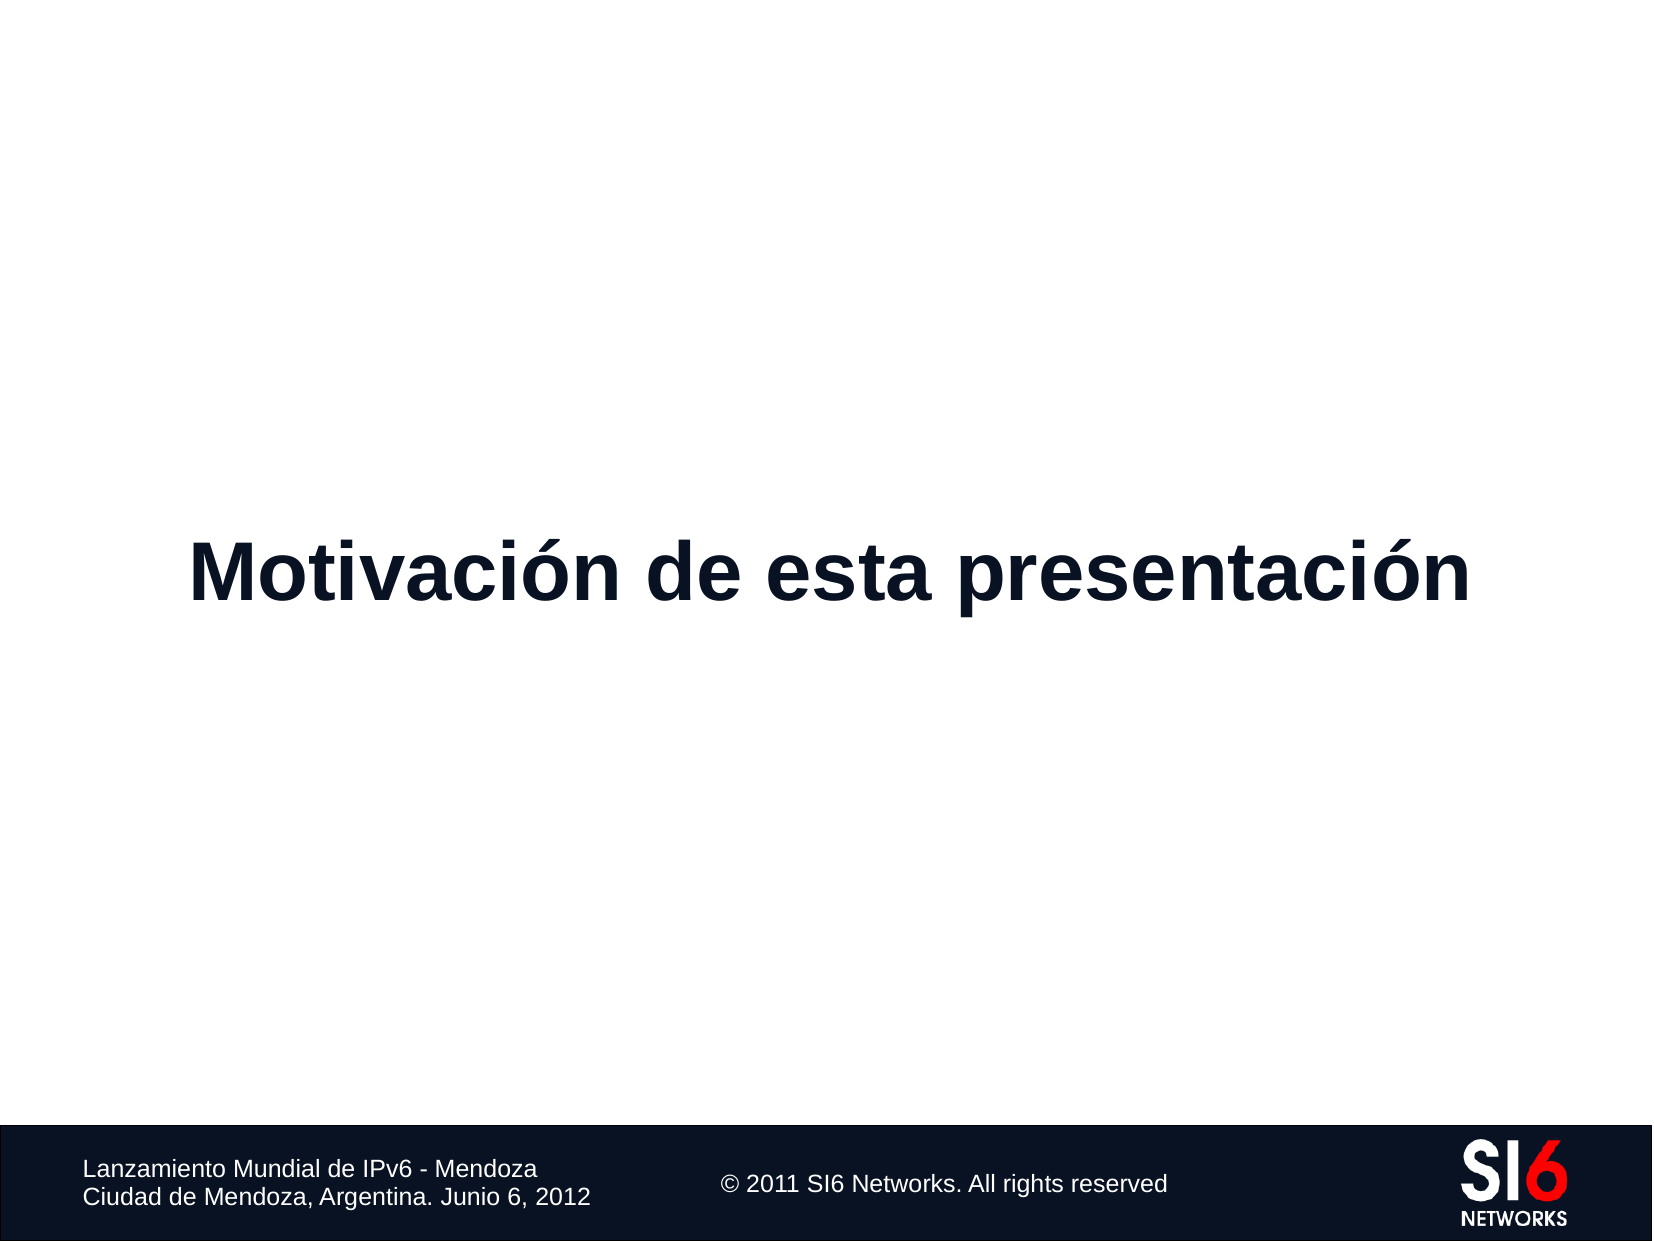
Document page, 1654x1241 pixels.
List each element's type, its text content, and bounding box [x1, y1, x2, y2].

picture [1461, 1139, 1567, 1226]
title Motivación de esta presentación [86, 467, 1576, 676]
